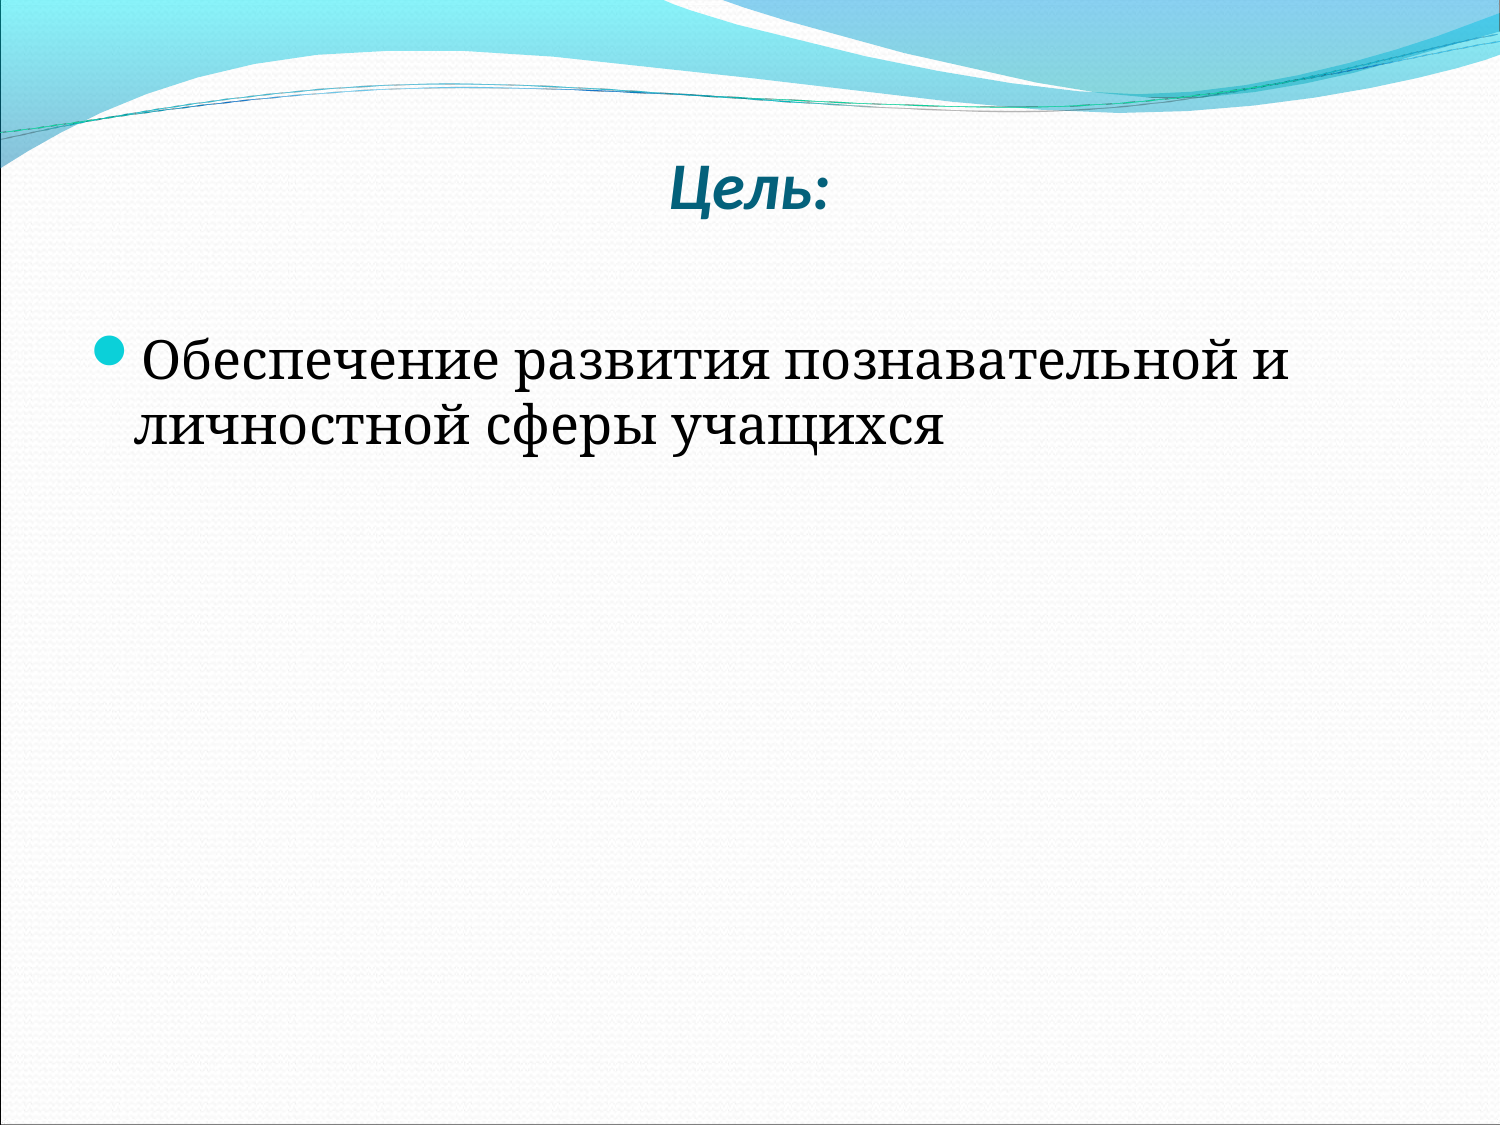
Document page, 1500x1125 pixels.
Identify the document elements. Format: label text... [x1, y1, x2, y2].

list Обеспечение развития познавательной и личностной сферы учащихся [75, 317, 1426, 1038]
picture [0, 0, 1500, 1125]
title Цель: [75, 115, 1426, 304]
